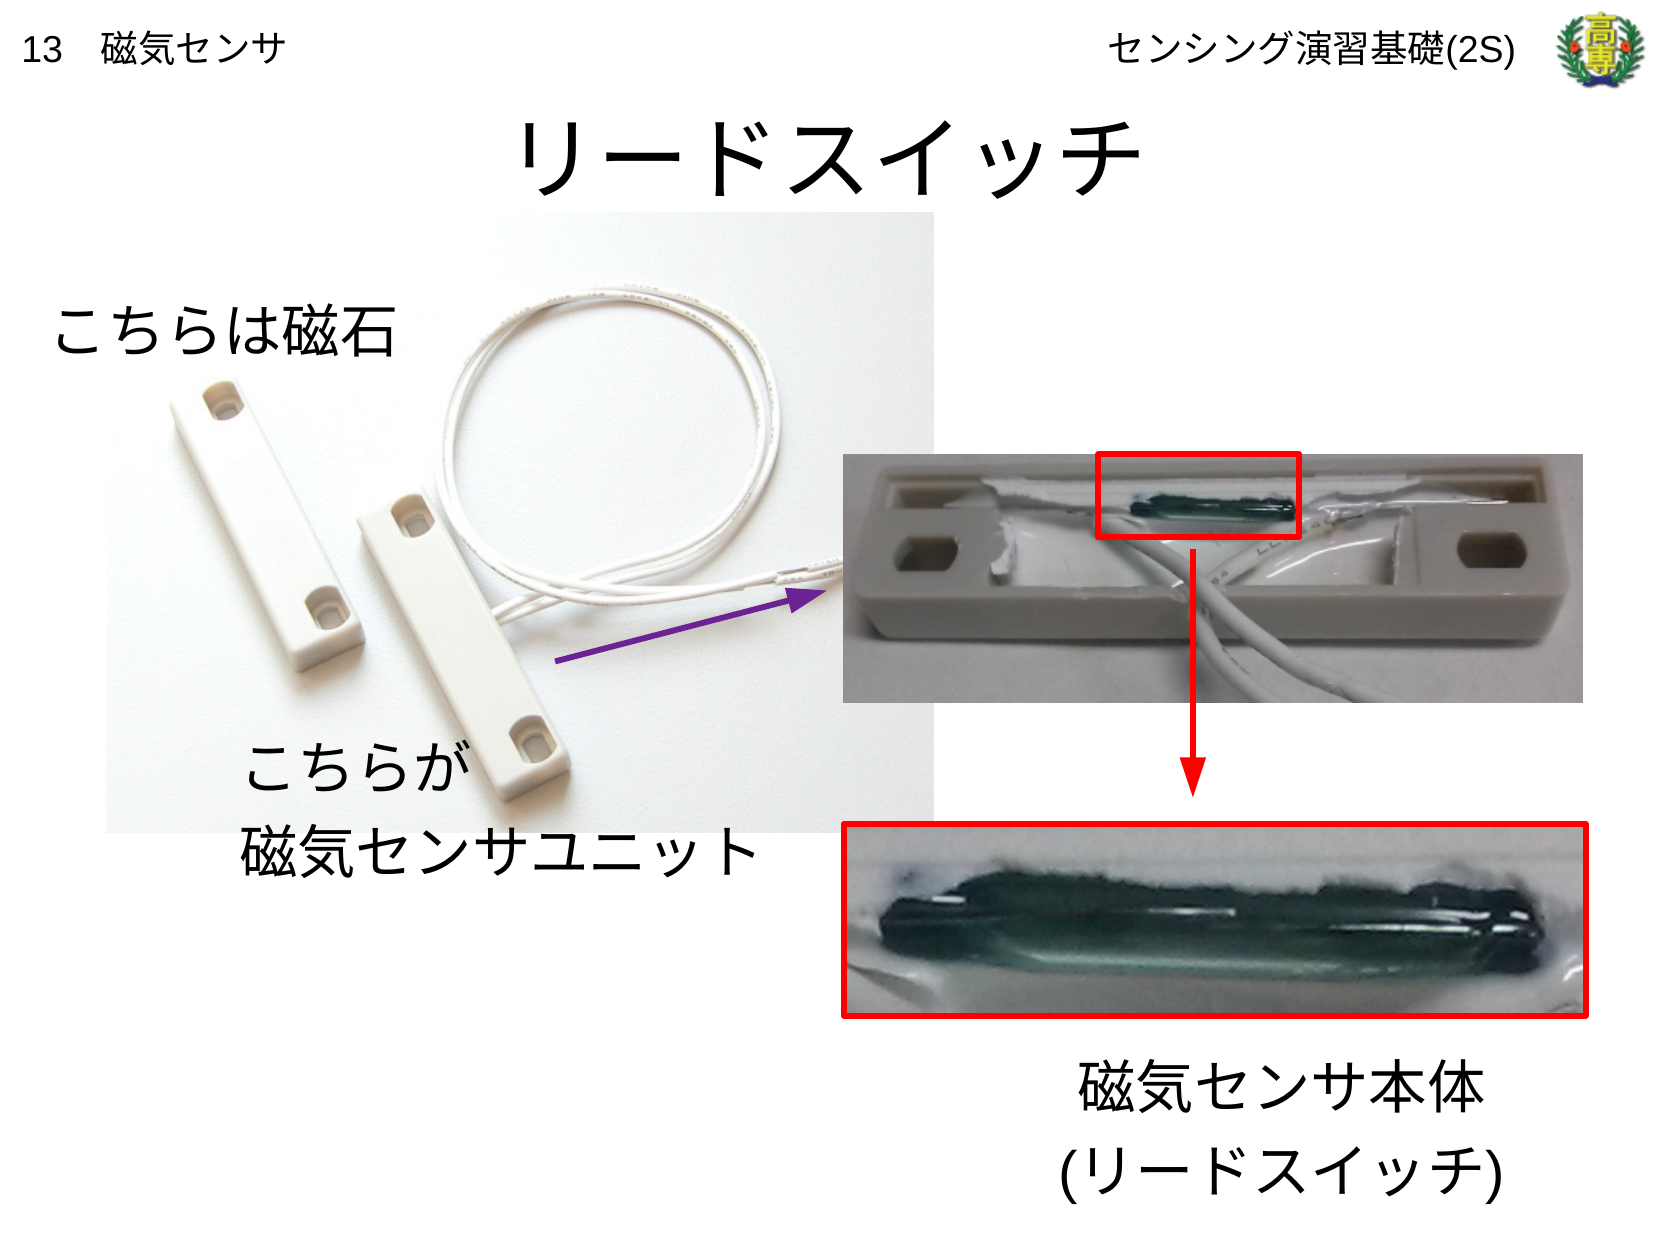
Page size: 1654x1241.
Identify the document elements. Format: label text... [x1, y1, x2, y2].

picture [1553, 2, 1650, 99]
text_box センシング演習基礎(2S) [1077, 11, 1531, 75]
picture [106, 212, 1583, 833]
text_box こちらが 磁気センサユニット [224, 714, 779, 878]
picture [1101, 457, 1296, 534]
text_box こちらは磁石 [34, 277, 414, 367]
text_box 13 磁気センサ [6, 11, 923, 75]
title リードスイッチ [82, 49, 1571, 257]
picture [846, 826, 1583, 1013]
text_box 磁気センサ本体(リードスイッチ) [1039, 1033, 1524, 1196]
